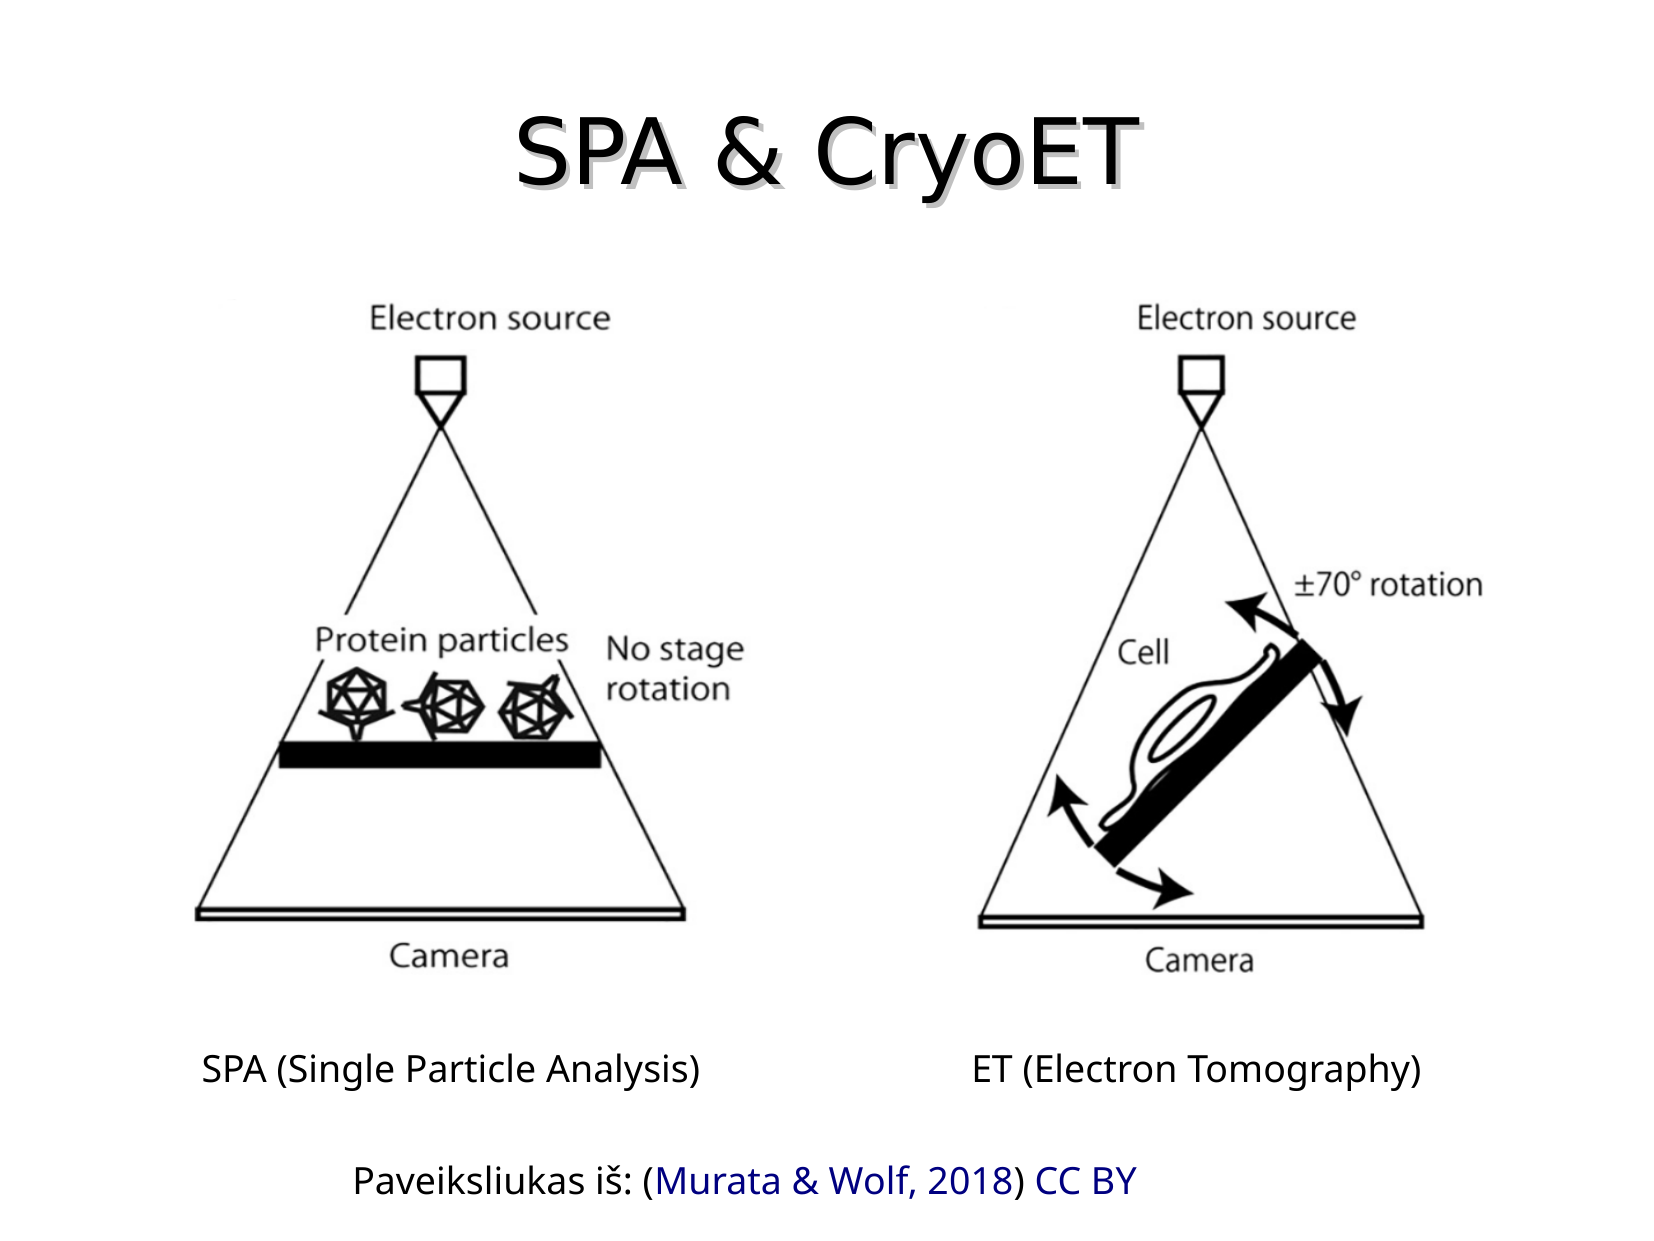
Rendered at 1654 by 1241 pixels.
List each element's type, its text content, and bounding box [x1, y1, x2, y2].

picture [975, 299, 1484, 976]
text_box SPA (Single Particle Analysis) [186, 1035, 751, 1088]
text_box ET (Electron Tomography) [956, 1035, 1463, 1088]
text_box Paveiksliukas iš: (Murata & Wolf, 2018) CC BY [337, 1147, 1219, 1201]
picture [191, 299, 751, 976]
title SPA & CryoET [82, 49, 1571, 257]
